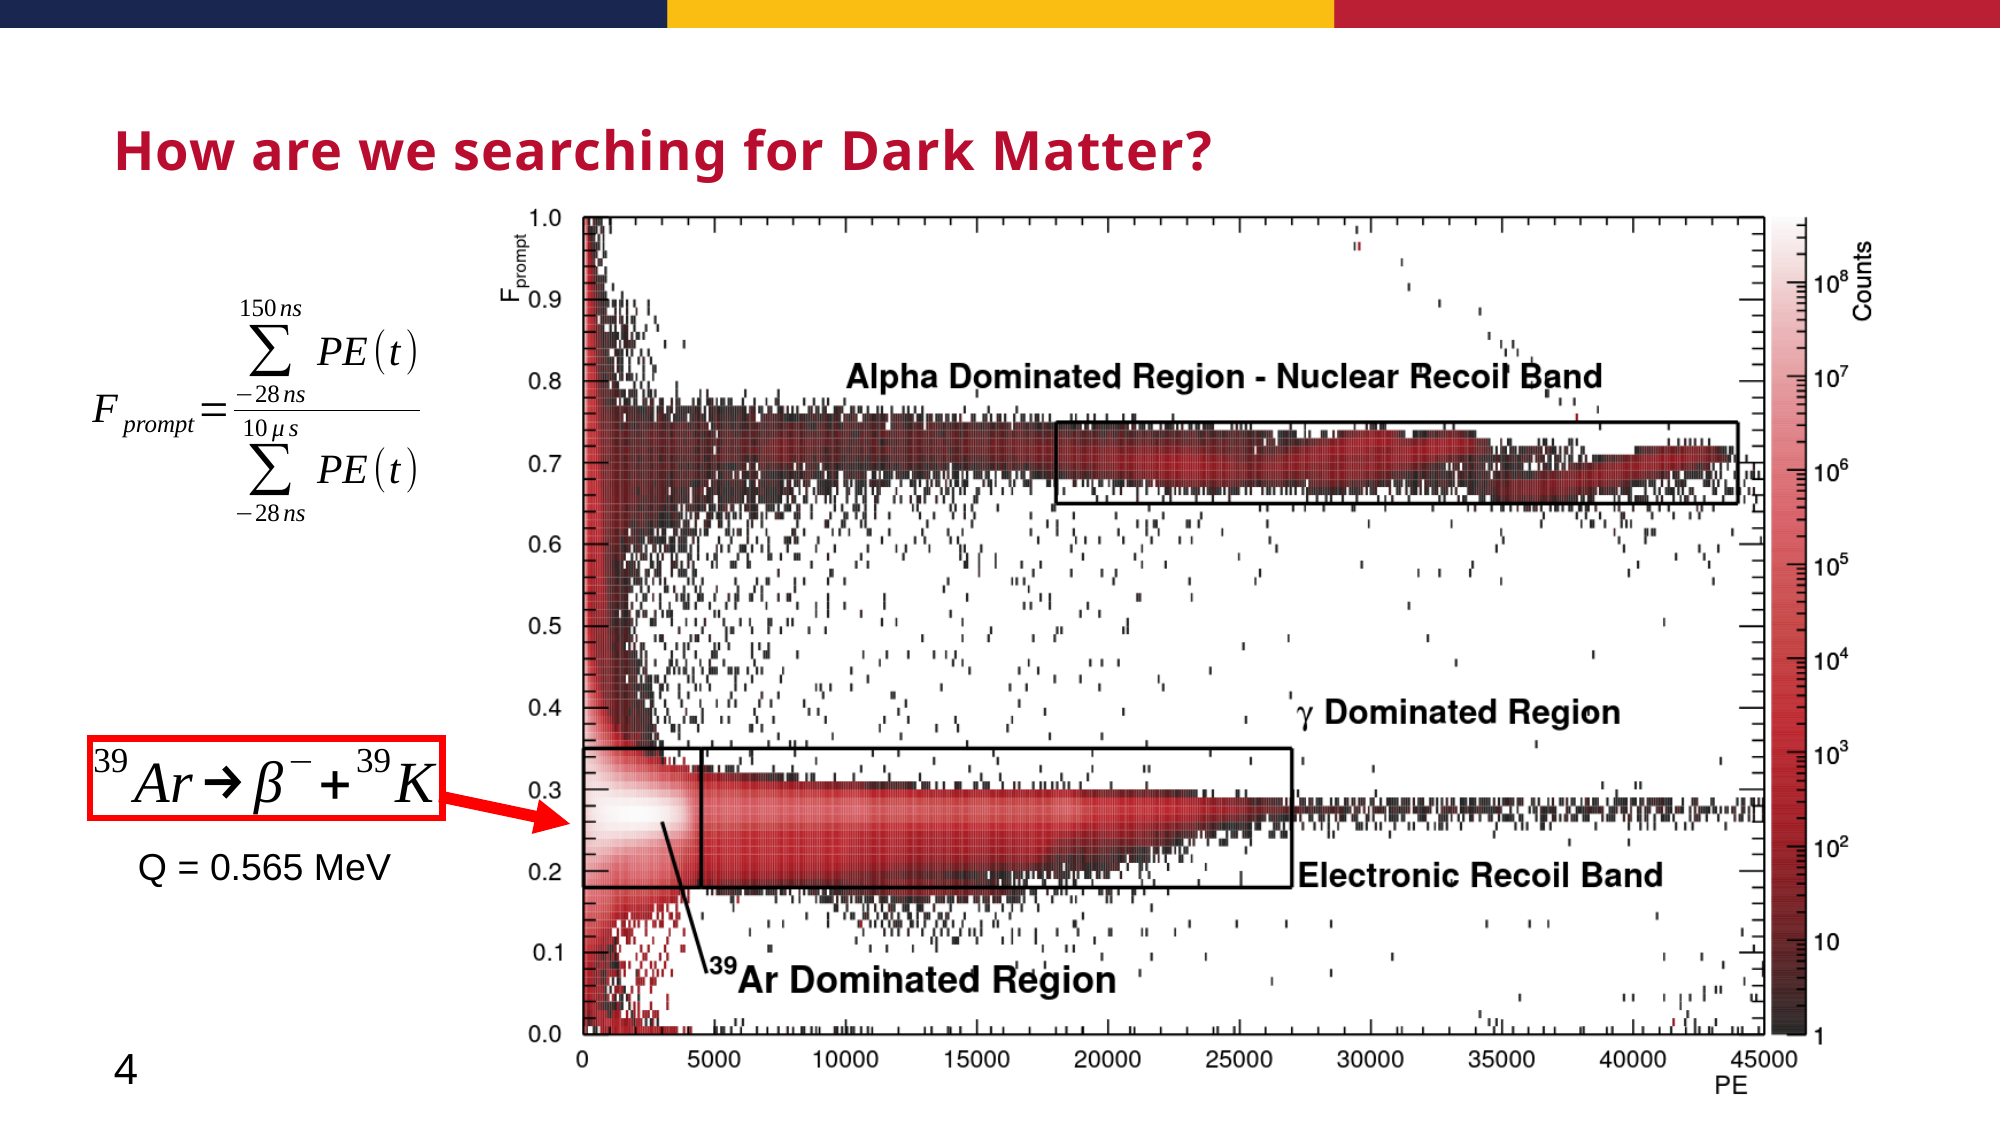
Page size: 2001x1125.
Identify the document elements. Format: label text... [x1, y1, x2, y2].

chart [90, 294, 423, 527]
chart [93, 741, 440, 815]
slide_number <number> [99, 1035, 190, 1092]
text_box Q = 0.565 MeV [123, 838, 417, 896]
title How are we searching for Dark Matter? [98, 115, 1886, 219]
picture [472, 194, 1885, 1109]
picture [0, 0, 2000, 28]
